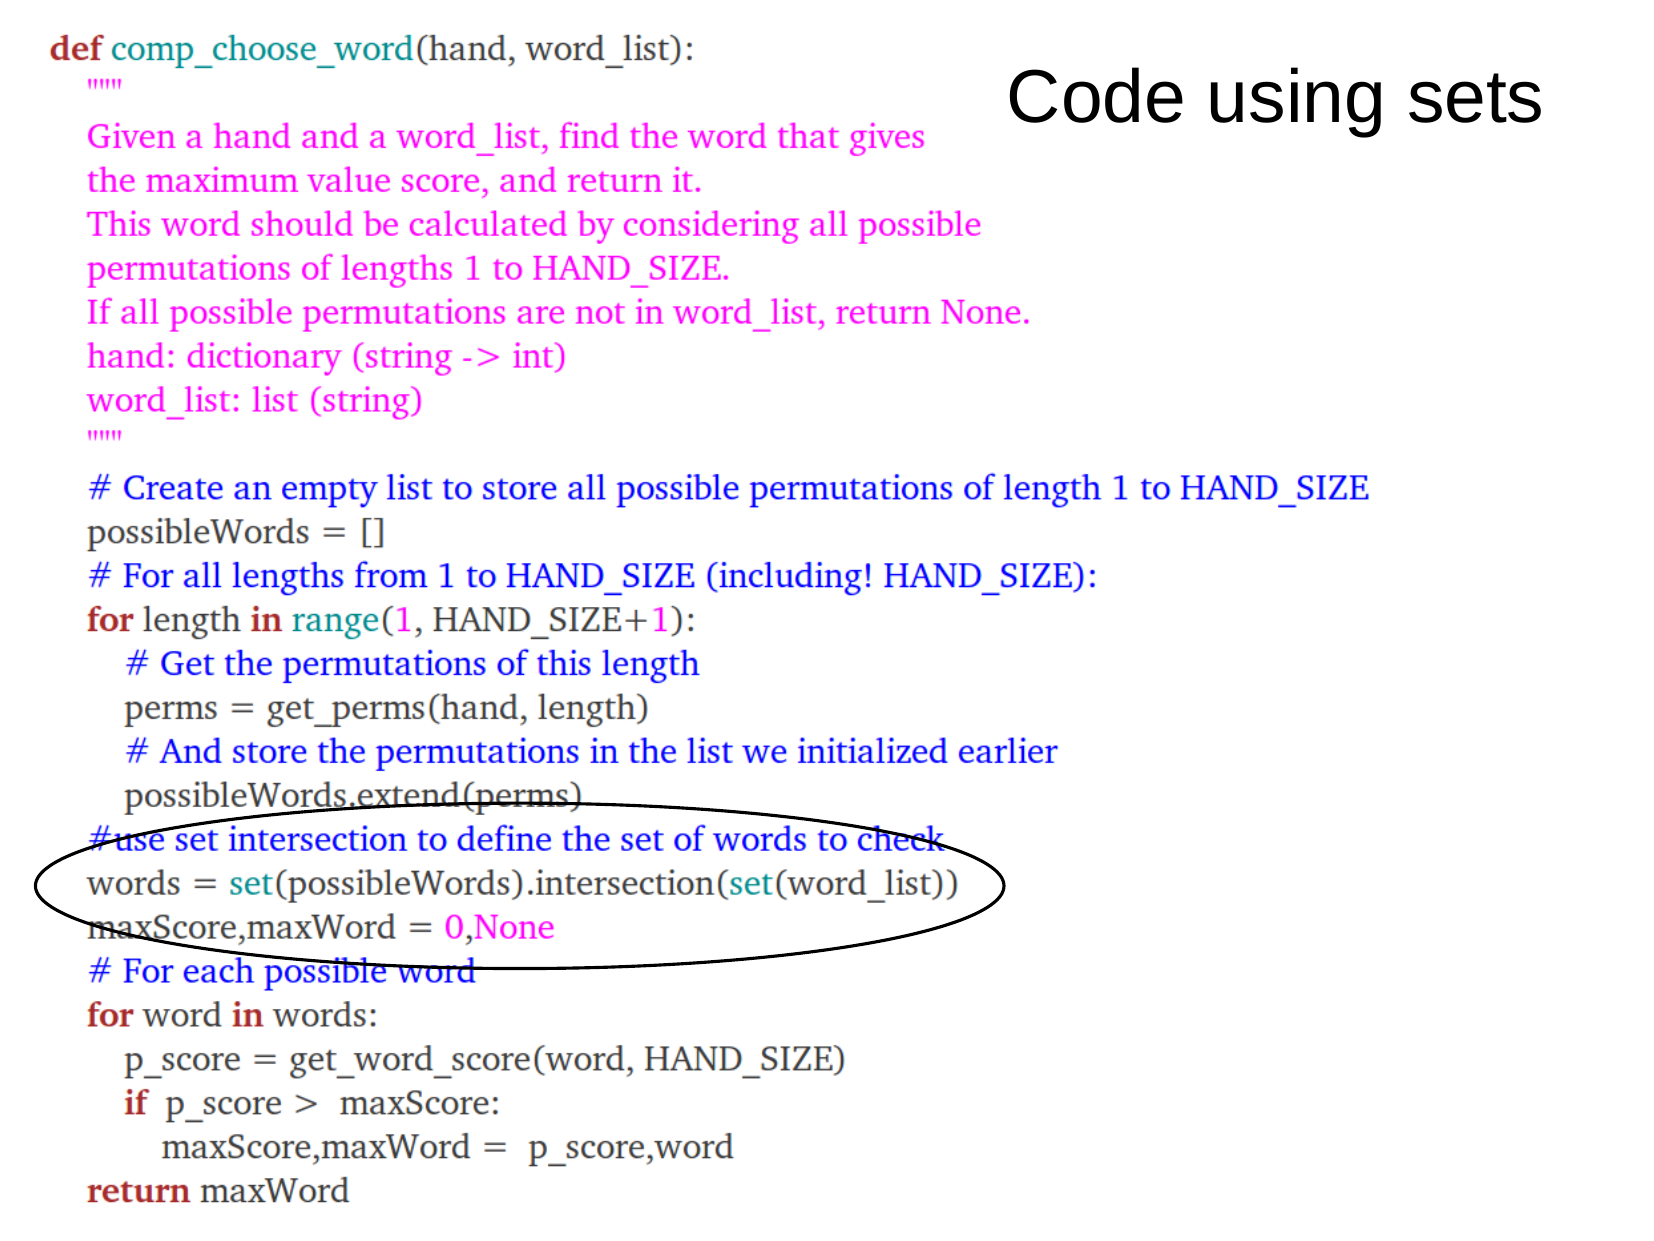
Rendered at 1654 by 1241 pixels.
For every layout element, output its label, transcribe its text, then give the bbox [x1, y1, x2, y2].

picture [47, 23, 1382, 1209]
text_box Code using sets [992, 47, 1642, 228]
text_box [35, 803, 1004, 969]
